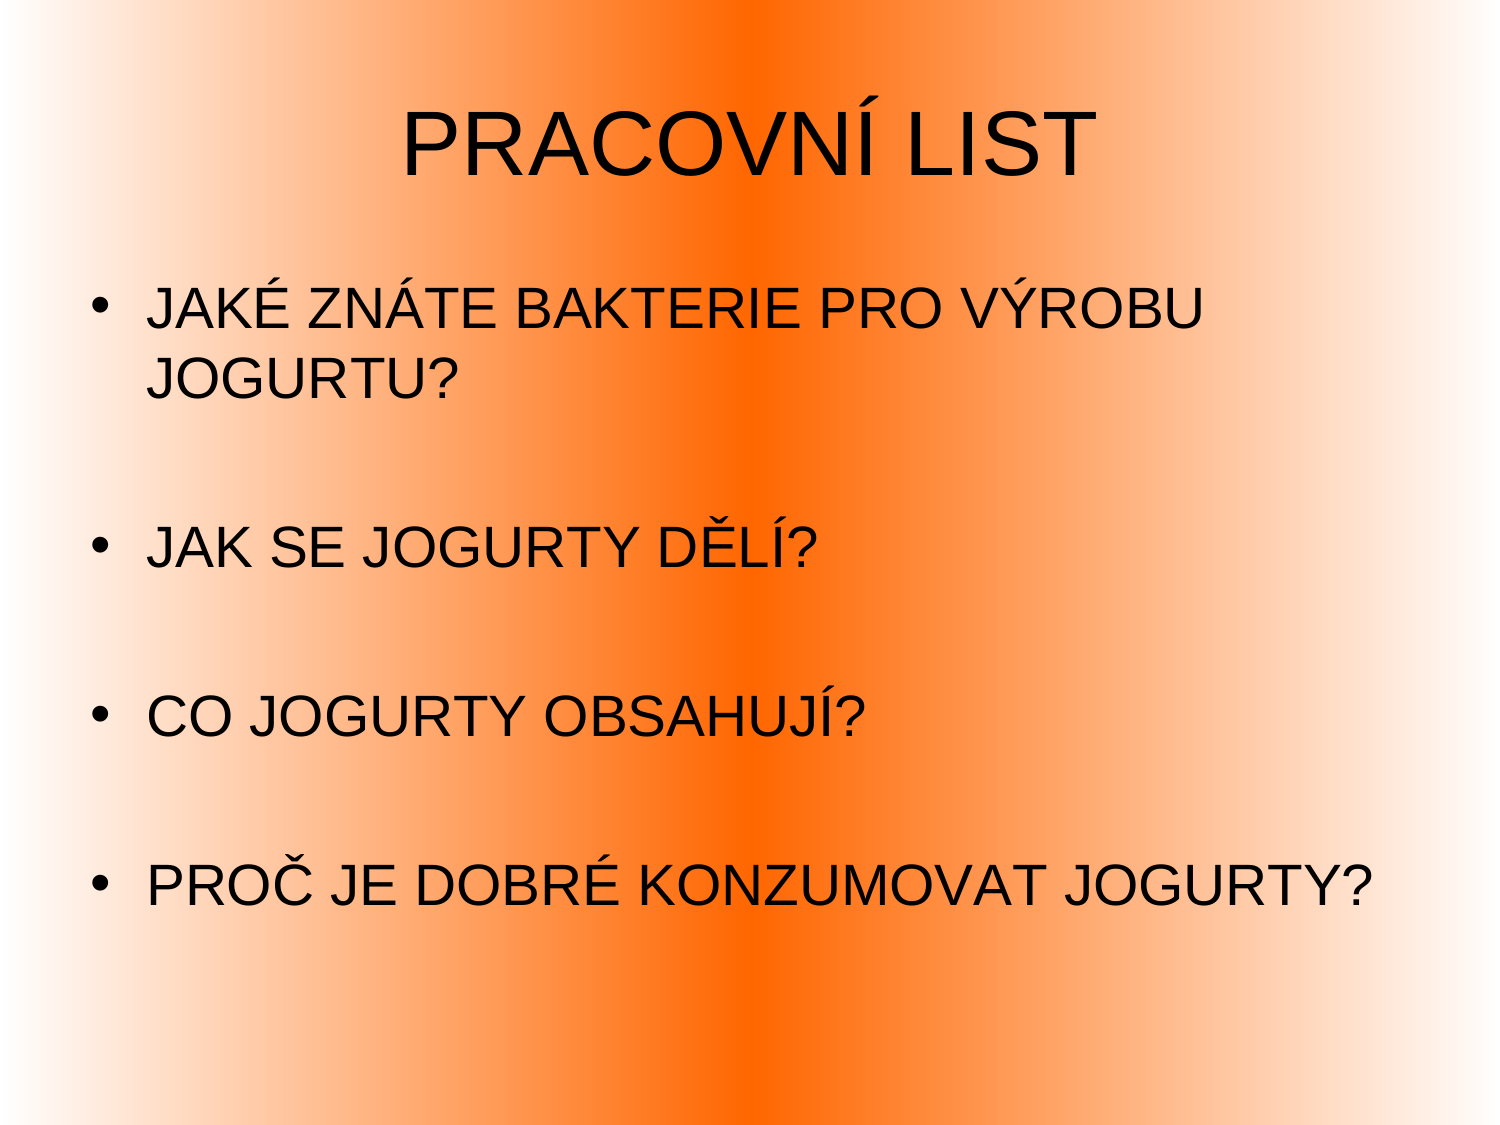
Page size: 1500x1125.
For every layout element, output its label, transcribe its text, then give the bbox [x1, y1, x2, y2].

title PRACOVNÍ LIST [75, 45, 1426, 233]
list JAKÉ ZNÁTE BAKTERIE PRO VÝROBU JOGURTU? JAK SE JOGURTY DĚLÍ? CO JOGURTY OBSAHUJÍ? PROČ JE DOBRÉ KONZUMOVAT JOGURTY? [75, 262, 1500, 1010]
